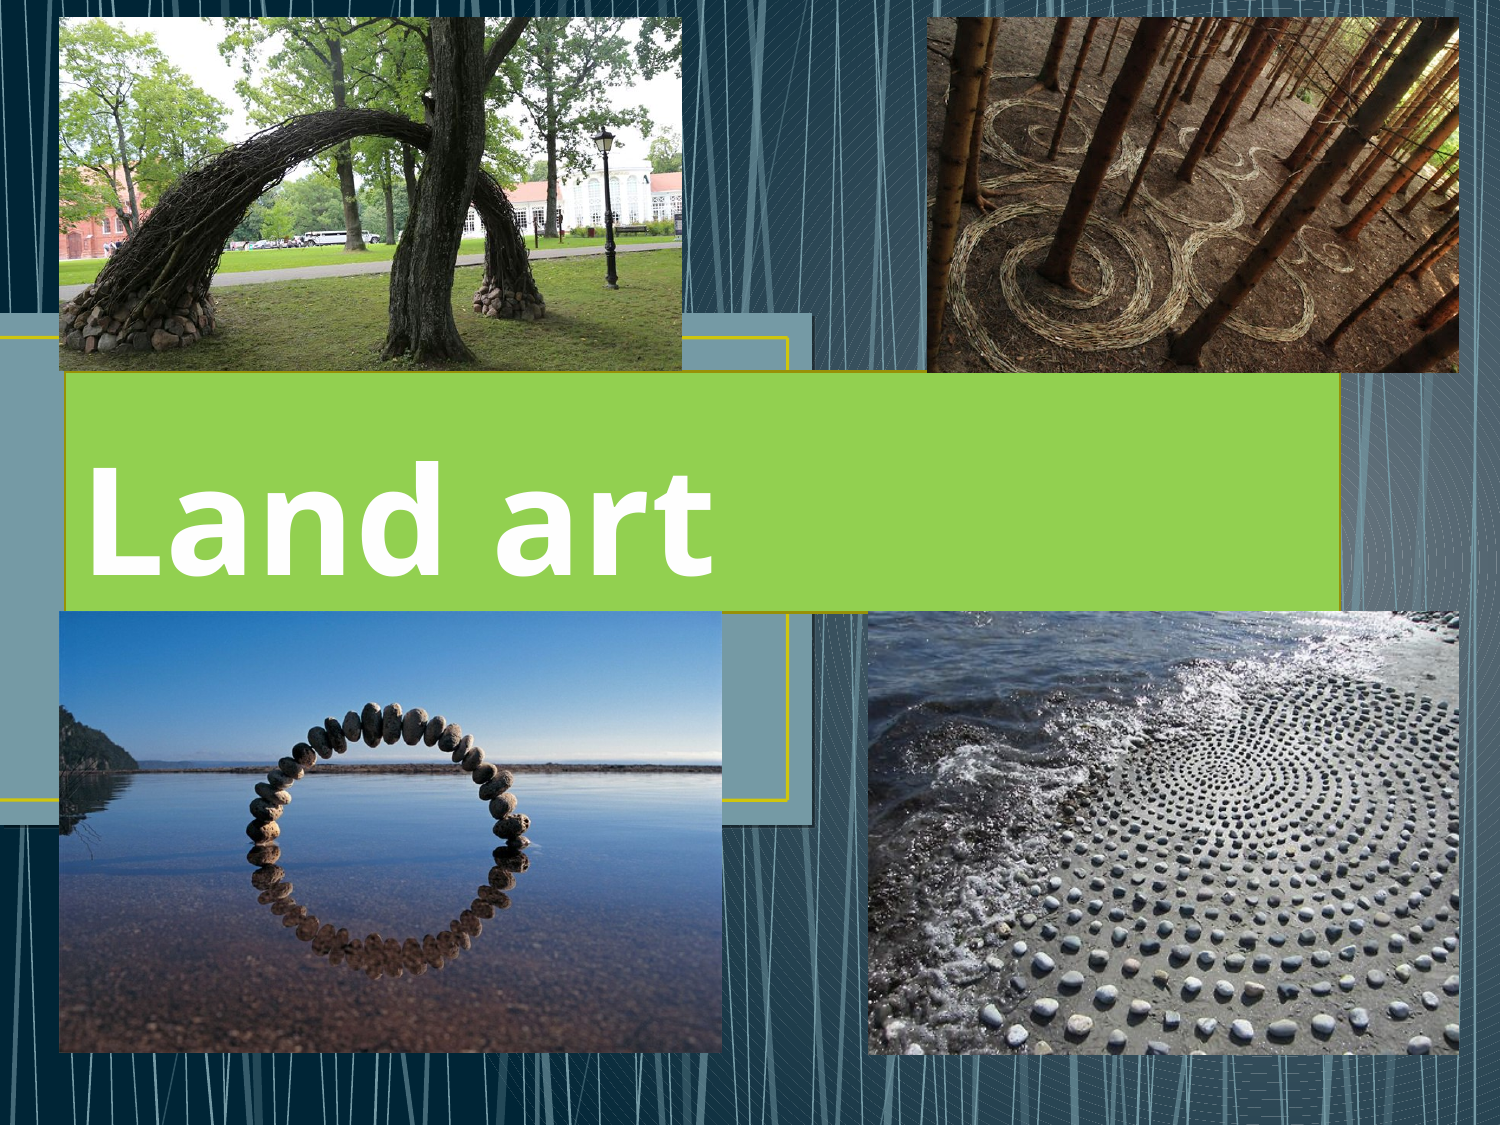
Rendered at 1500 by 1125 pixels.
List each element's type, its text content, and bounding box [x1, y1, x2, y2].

picture [868, 611, 1459, 1055]
picture [59, 17, 682, 371]
title Land art [64, 371, 1340, 613]
picture [927, 17, 1459, 374]
picture [59, 611, 722, 1053]
